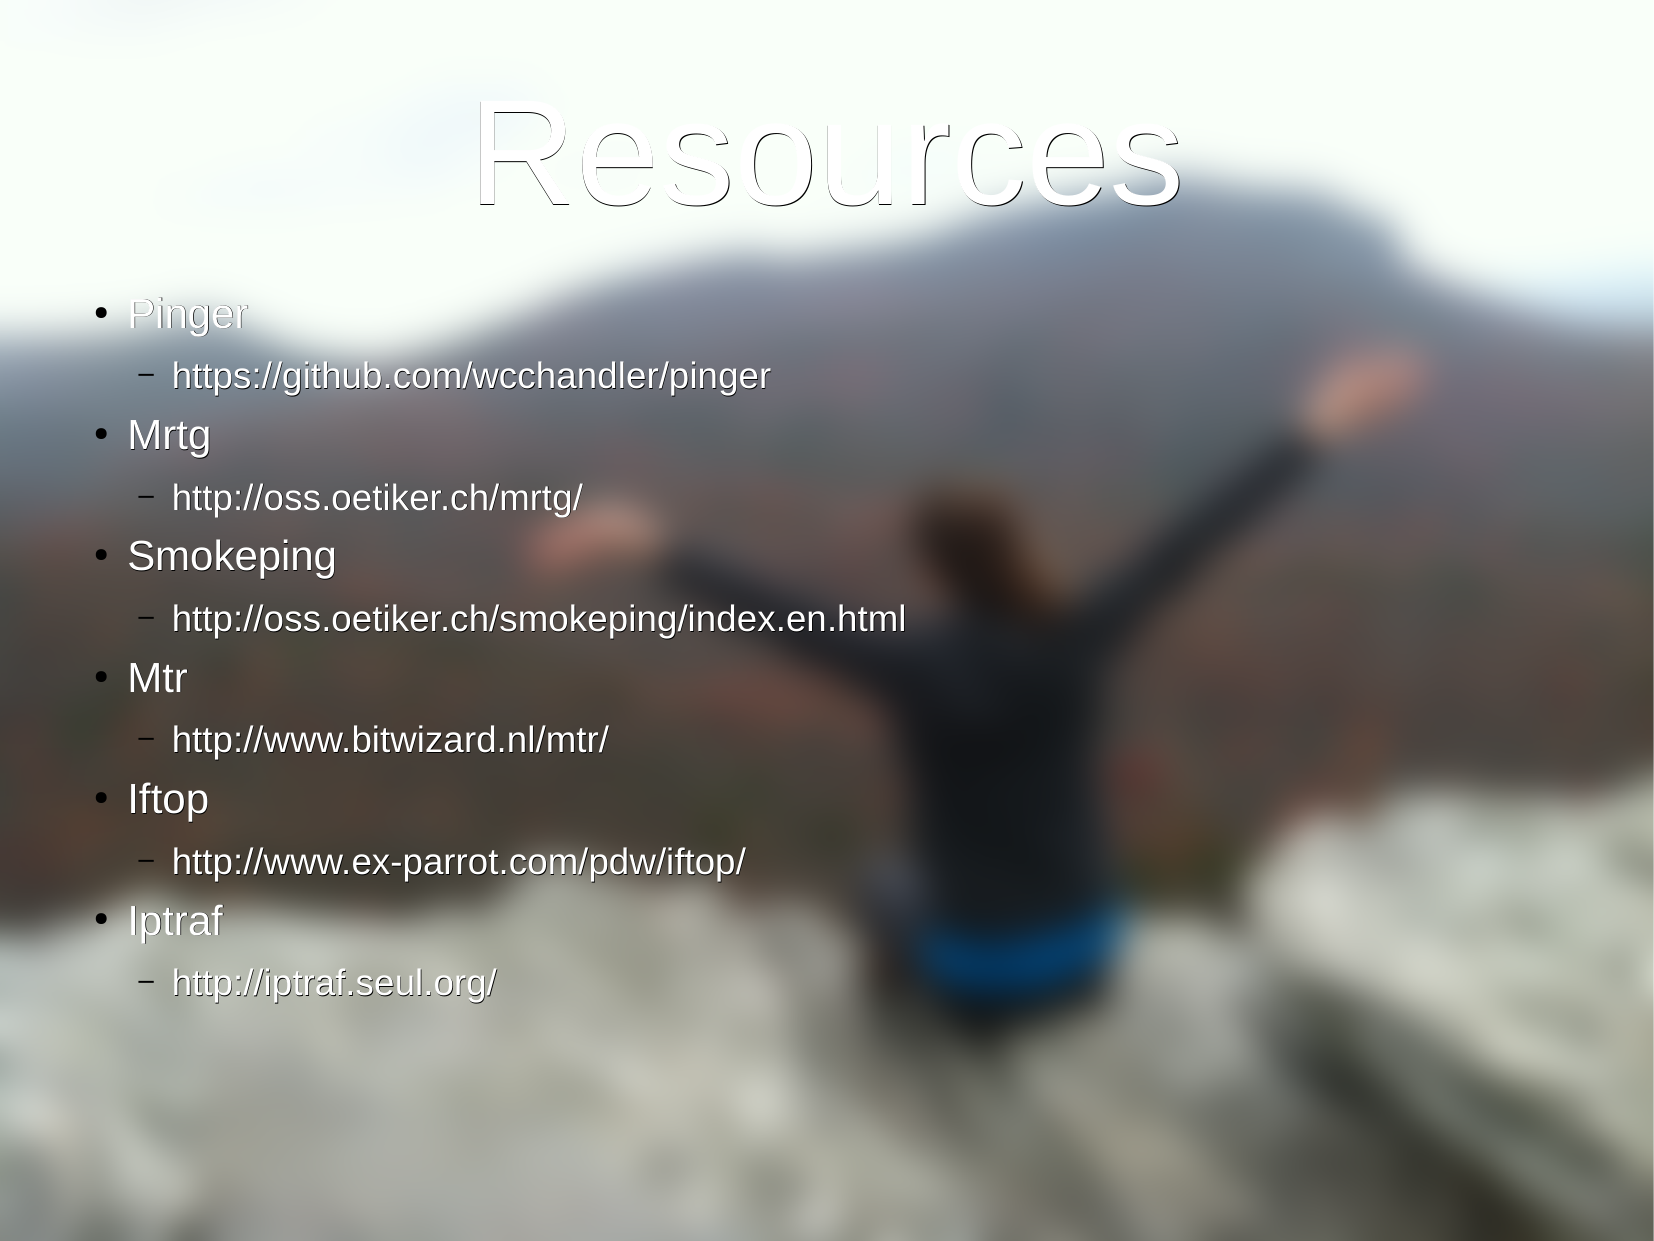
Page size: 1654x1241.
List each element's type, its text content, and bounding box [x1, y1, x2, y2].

list Pinger https://github.com/wcchandler/pinger Mrtg http://oss.oetiker.ch/mrtg/ Smokeping http://oss.oetiker.ch/smokeping/index.en.html Mtr http://www.bitwizard.nl/mtr/ Iftop http://www.ex-parrot.com/pdw/iftop/ Iptraf http://iptraf.seul.org/ [82, 290, 1571, 1010]
picture [0, 0, 1654, 1241]
title Resources [82, 49, 1571, 257]
